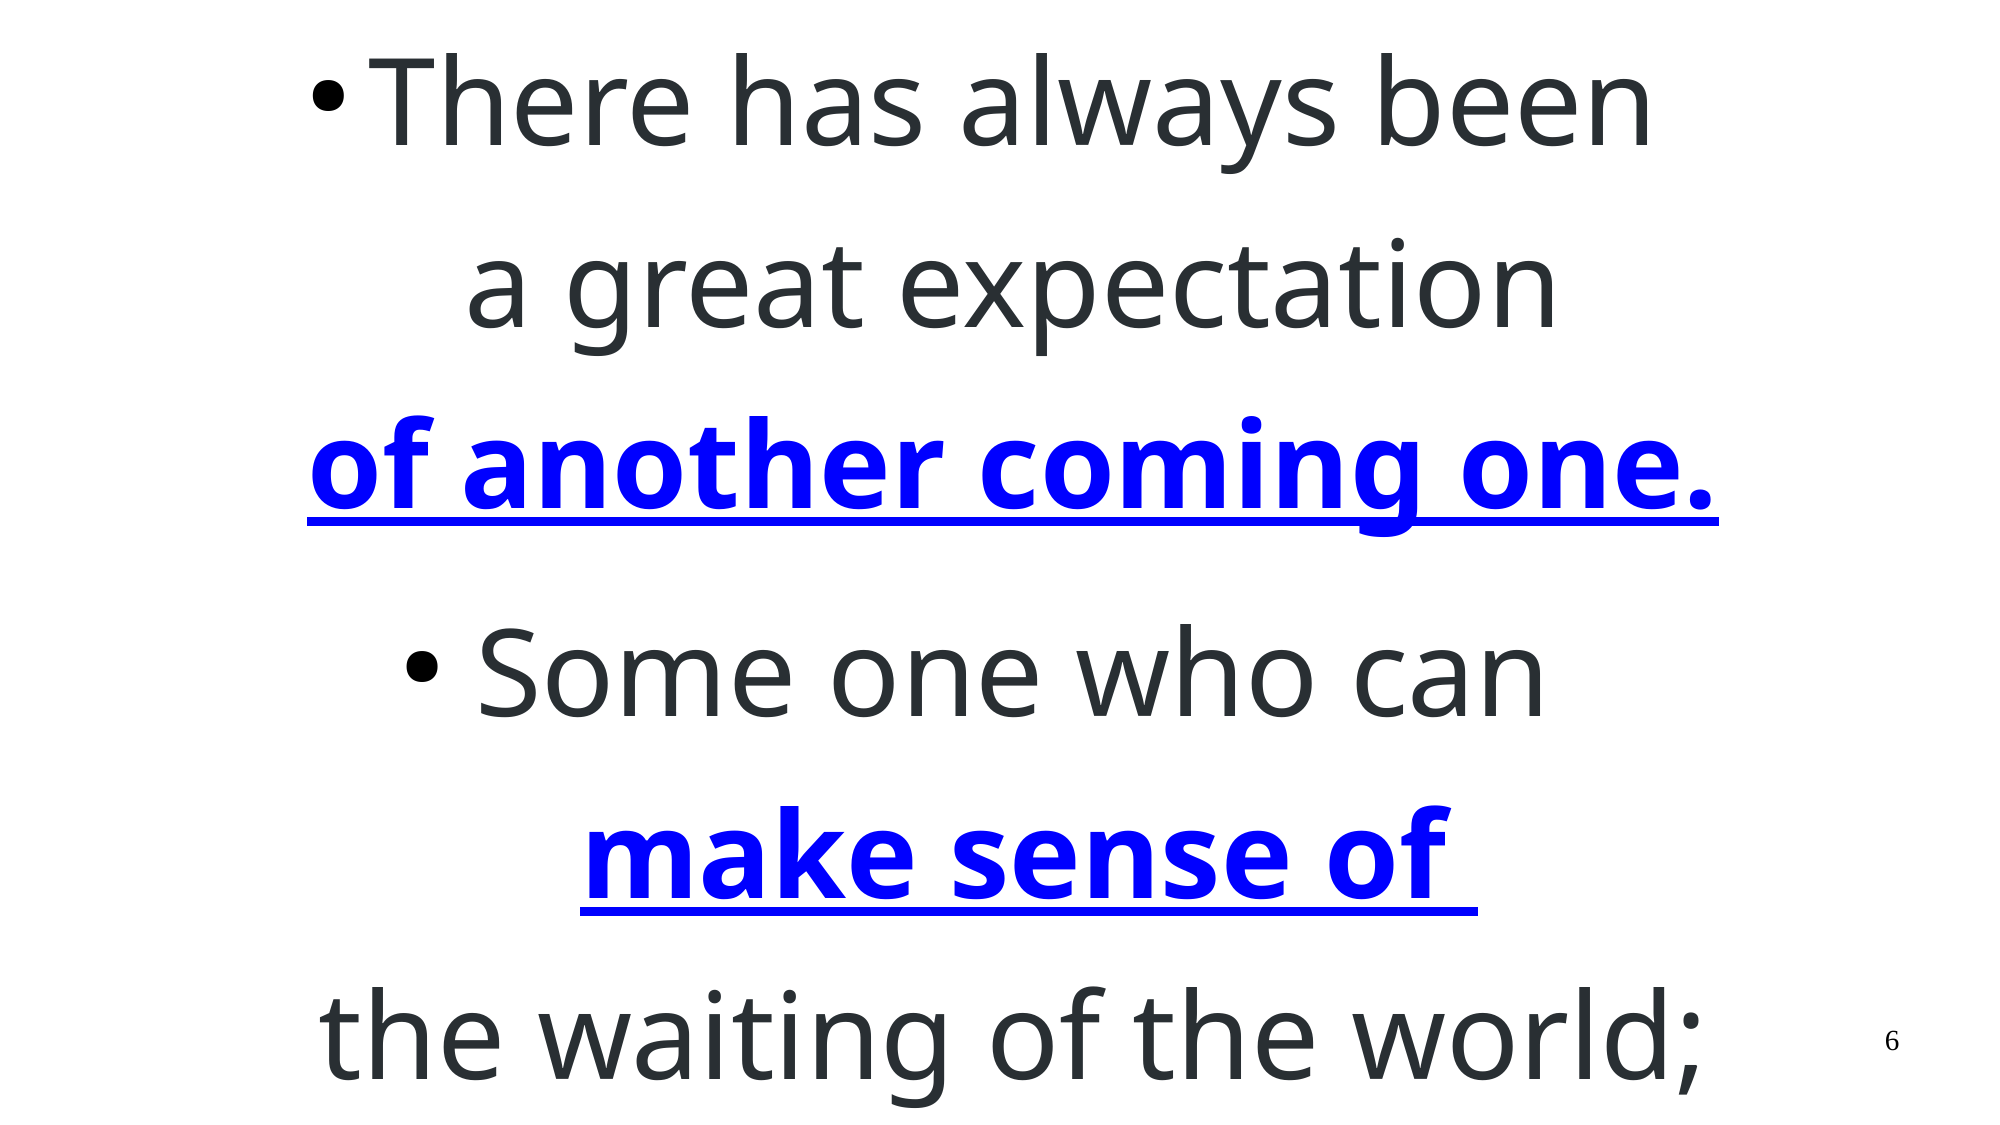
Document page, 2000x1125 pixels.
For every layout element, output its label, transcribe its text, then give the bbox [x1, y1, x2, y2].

list There has always been a great expectation of another coming one. Some one who can make sense of the waiting of the world; [0, 0, 1996, 1123]
